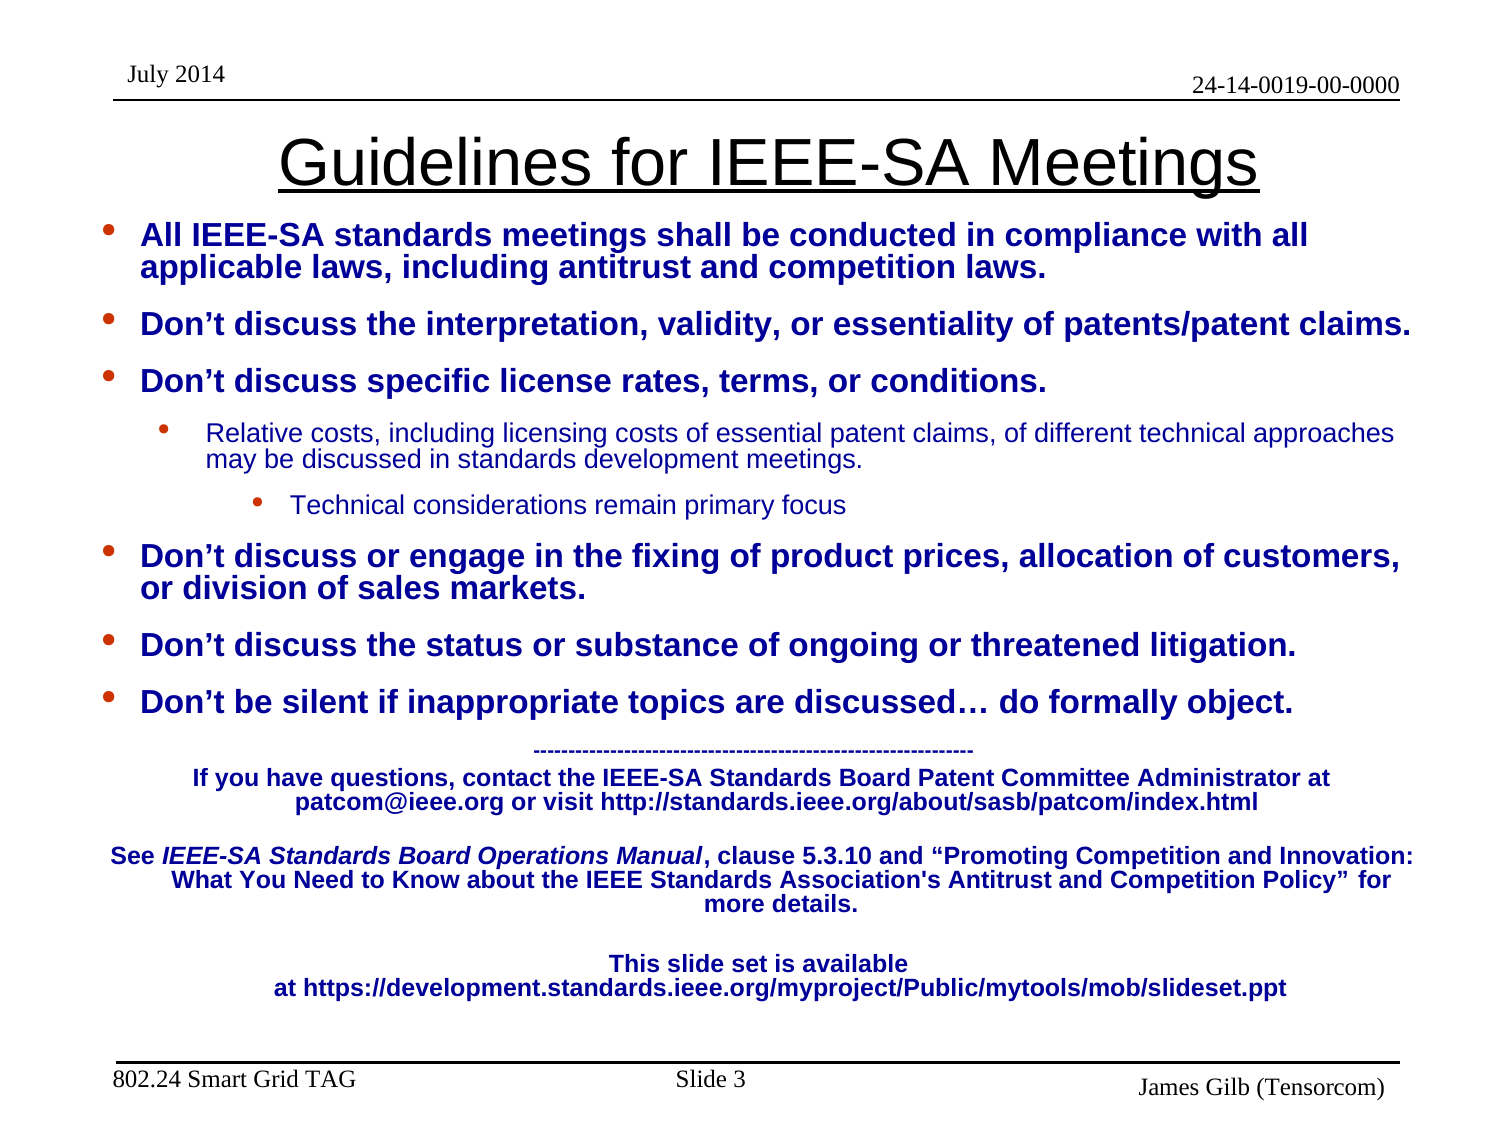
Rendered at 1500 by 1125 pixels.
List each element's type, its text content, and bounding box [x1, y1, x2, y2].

text_box All IEEE-SA standards meetings shall be conducted in compliance with all applicable laws, including antitrust and competition laws. Don’t discuss the interpretation, validity, or essentiality of patents/patent claims. Don’t discuss specific license rates, terms, or conditions. Relative costs, including licensing costs of essential patent claims, of different technical approaches may be discussed in standards development meetings. Technical considerations remain primary focus Don’t discuss or engage in the fixing of product prices, allocation of customers, or division of sales markets. Don’t discuss the status or substance of ongoing or threatened litigation. Don’t be silent if inappropriate topics are discussed… do formally object. --------------------------------------------------------------- If you have questions, contact the IEEE-SA Standards Board Patent Committee Administrator at patcom@ieee.org or visit http://standards.ieee.org/about/sasb/patcom/index.html See IEEE-SA Standards Board Operations Manual, clause 5.3.10 and “Promoting Competition and Innovation: What You Need to Know about the IEEE Standards Association's Antitrust and Competition Policy” for more details. This slide set is available at https://development.standards.ieee.org/myproject/Public/mytools/mob/slideset.ppt [87, 187, 1438, 1050]
title Guidelines for IEEE-SA Meetings [75, 108, 1463, 209]
